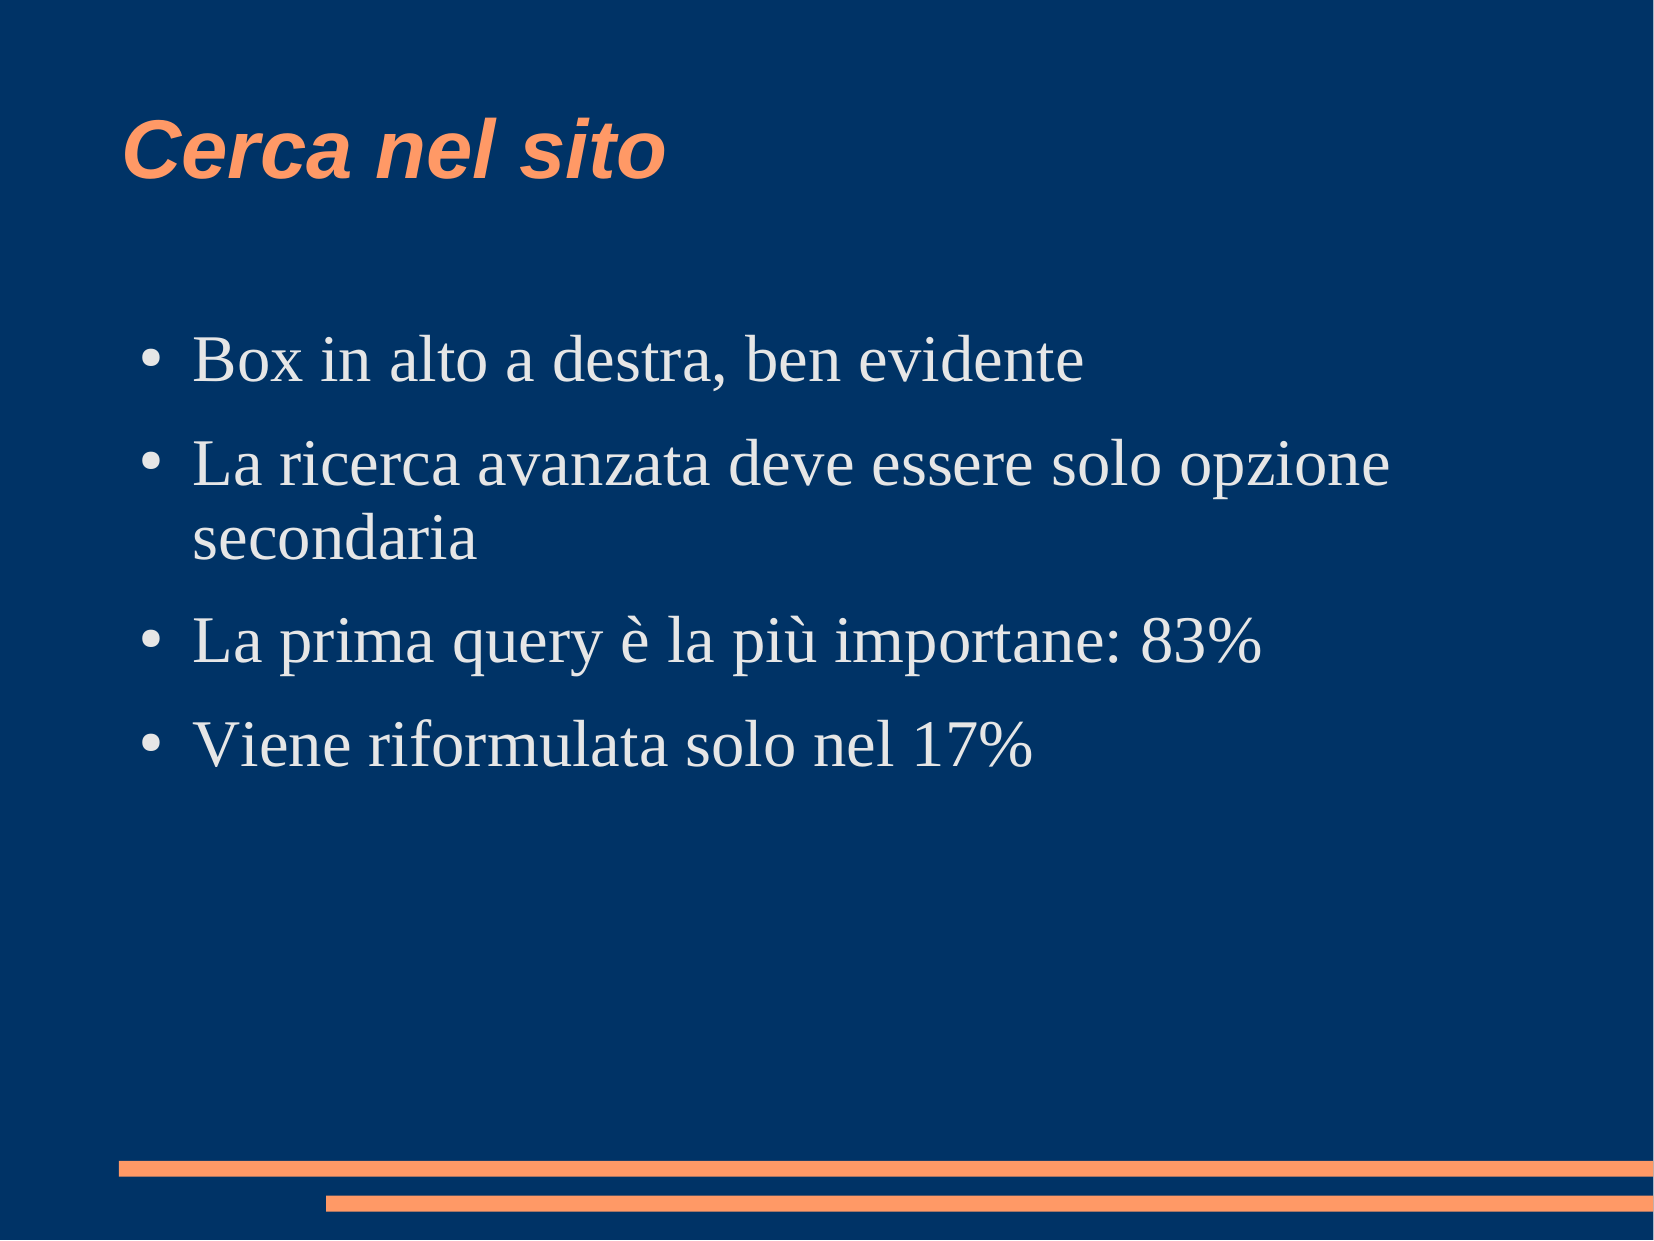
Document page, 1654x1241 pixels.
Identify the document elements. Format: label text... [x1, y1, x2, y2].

list Box in alto a destra, ben evidente La ricerca avanzata deve essere solo opzione secondaria La prima query è la più importane: 83% Viene riformulata solo nel 17% [121, 322, 1561, 1118]
title Cerca nel sito [121, 53, 1534, 246]
